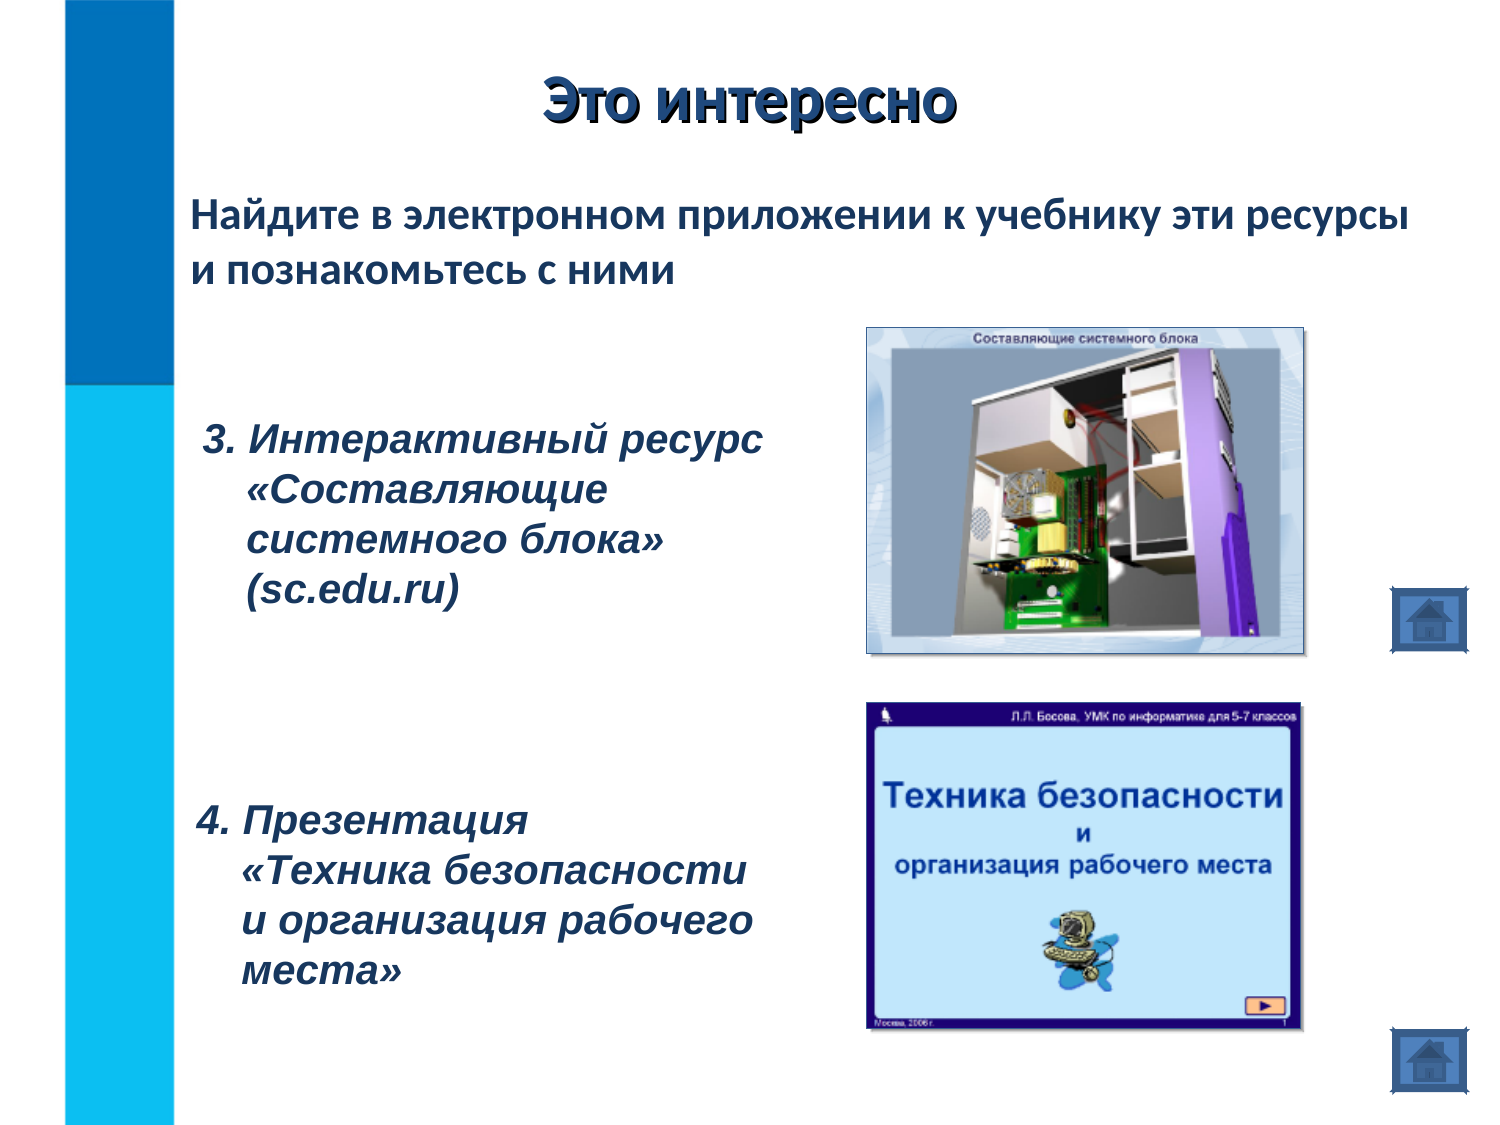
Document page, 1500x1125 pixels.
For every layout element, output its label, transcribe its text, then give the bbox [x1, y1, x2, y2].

picture [0, 0, 1500, 1125]
text_box 4. Презентация «Техника безопасности и организация рабочего места» [181, 785, 866, 1001]
text_box 3. Интерактивный ресурс «Составляющие системного блока» (sc.edu.ru) [187, 403, 866, 620]
text_box [1396, 1031, 1465, 1090]
text_box Найдите в электронном приложении к учебнику эти ресурсы и познакомьтесь с ними [175, 175, 1454, 302]
title Это интересно [75, 0, 1426, 188]
text_box [1395, 590, 1465, 650]
